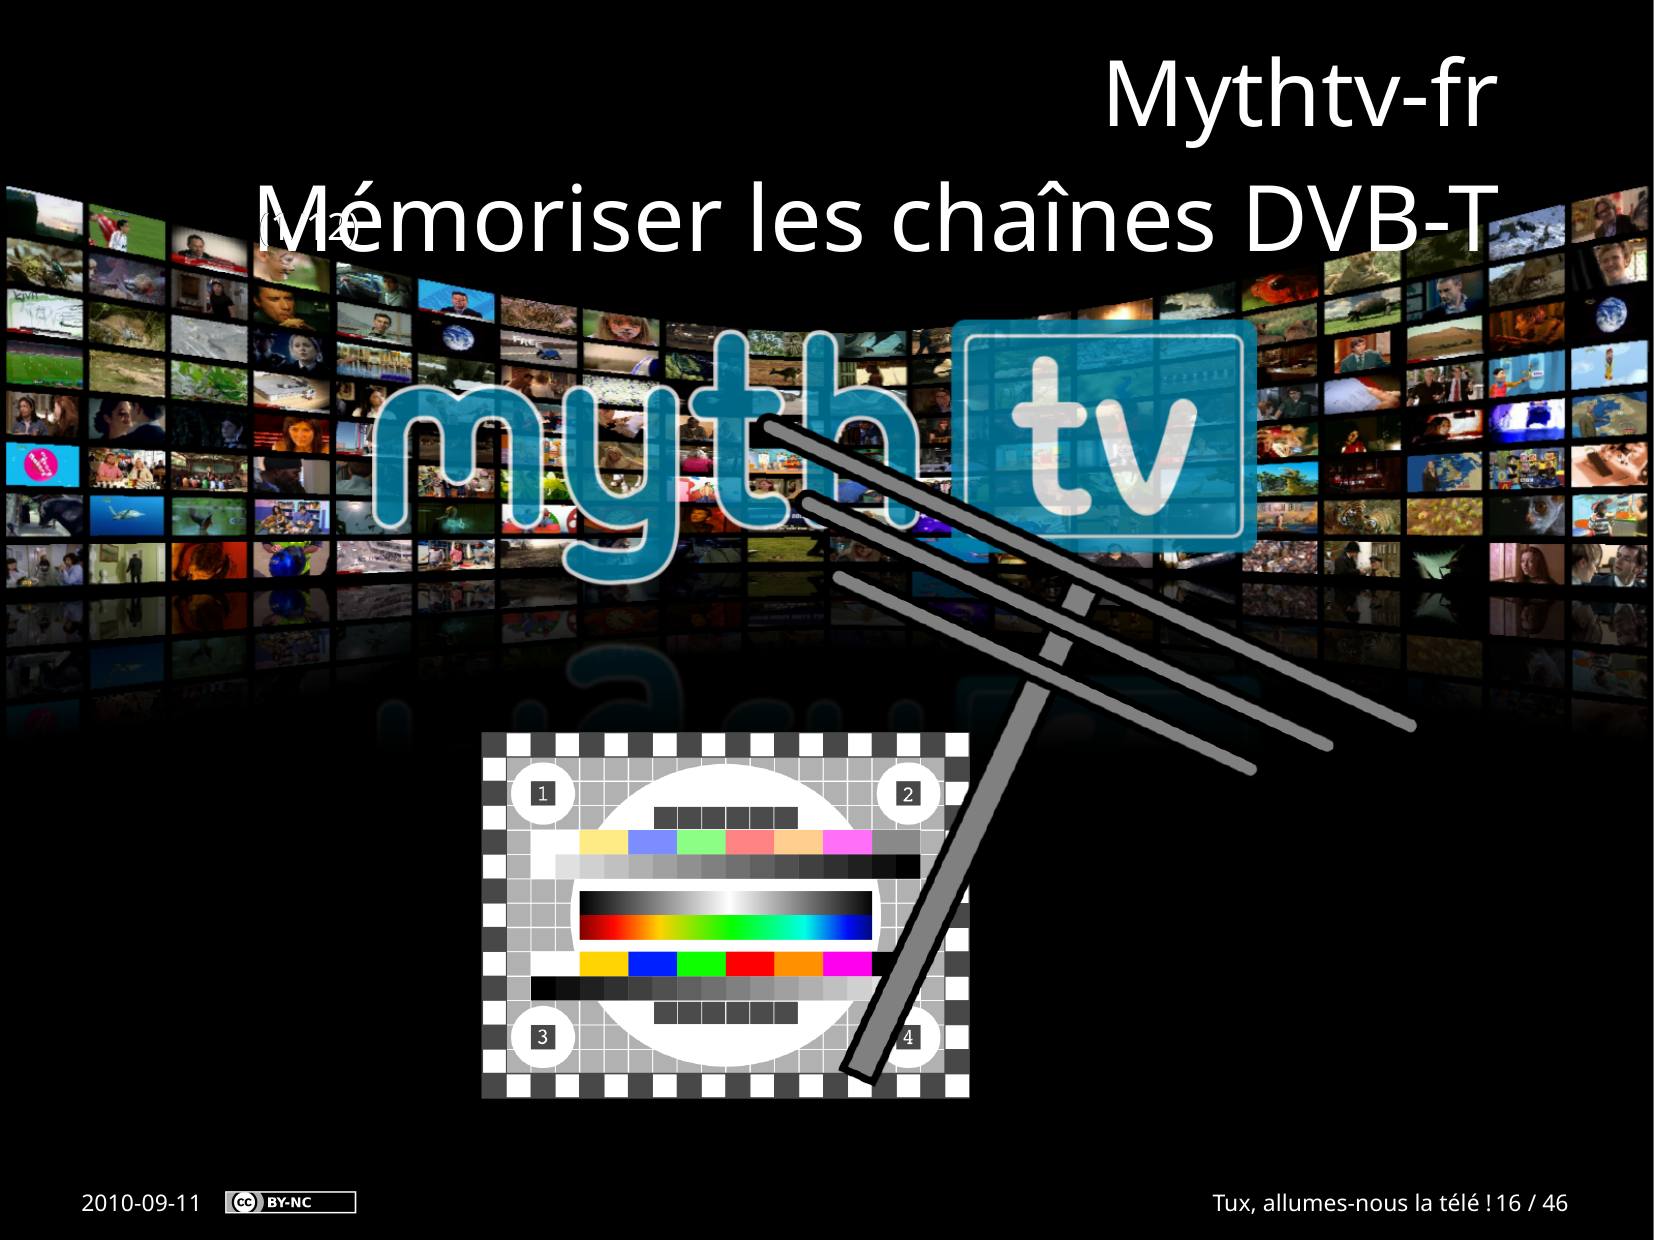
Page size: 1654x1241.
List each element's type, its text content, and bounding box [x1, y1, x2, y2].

text_box (1/12) [244, 193, 395, 252]
picture [0, 0, 1654, 1241]
title Mythtv-fr Mémoriser les chaînes DVB-T [82, 47, 1501, 259]
